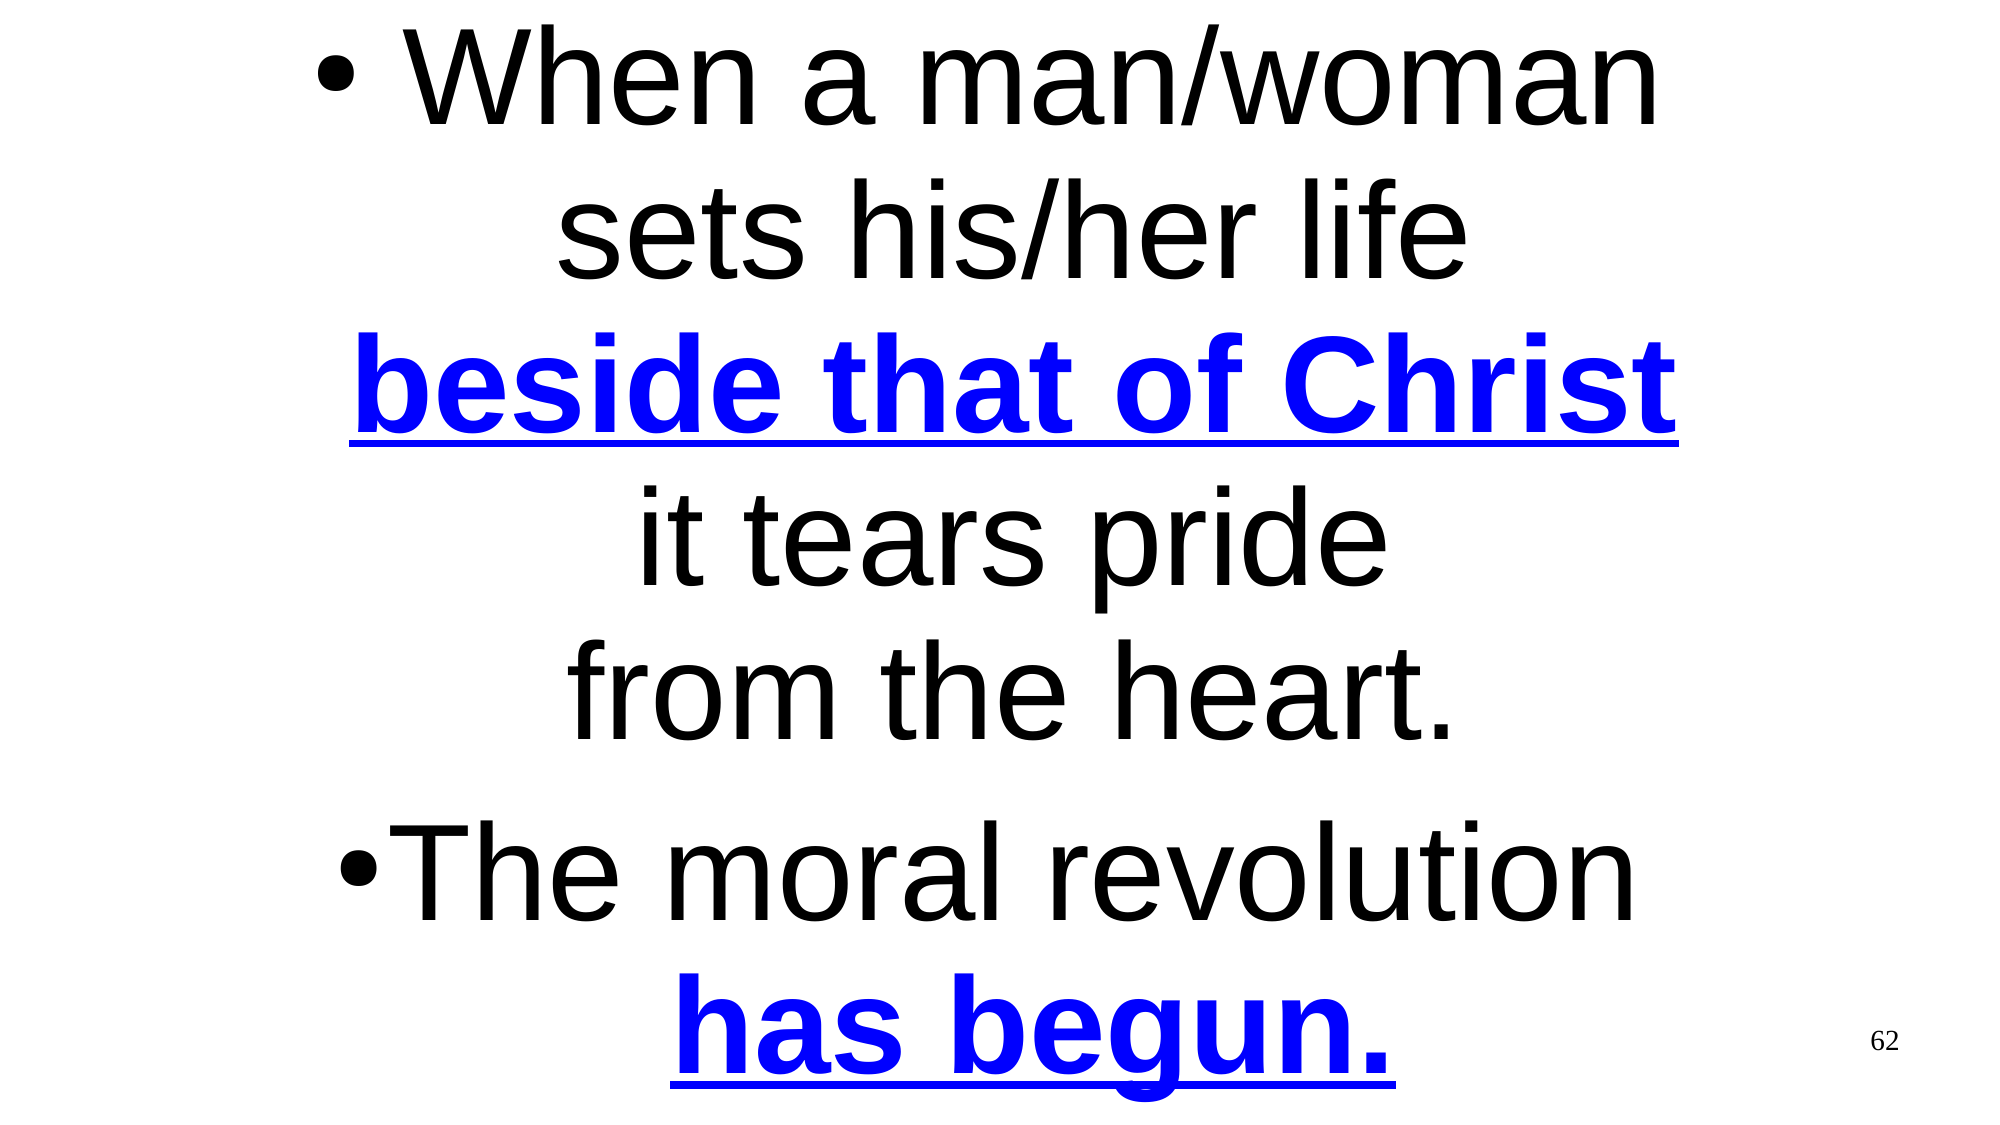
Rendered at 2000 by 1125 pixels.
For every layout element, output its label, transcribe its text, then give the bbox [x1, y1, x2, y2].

list When a man/woman sets his/her life beside that of Christ it tears pride from the heart. The moral revolution has begun. [0, 0, 1996, 1123]
